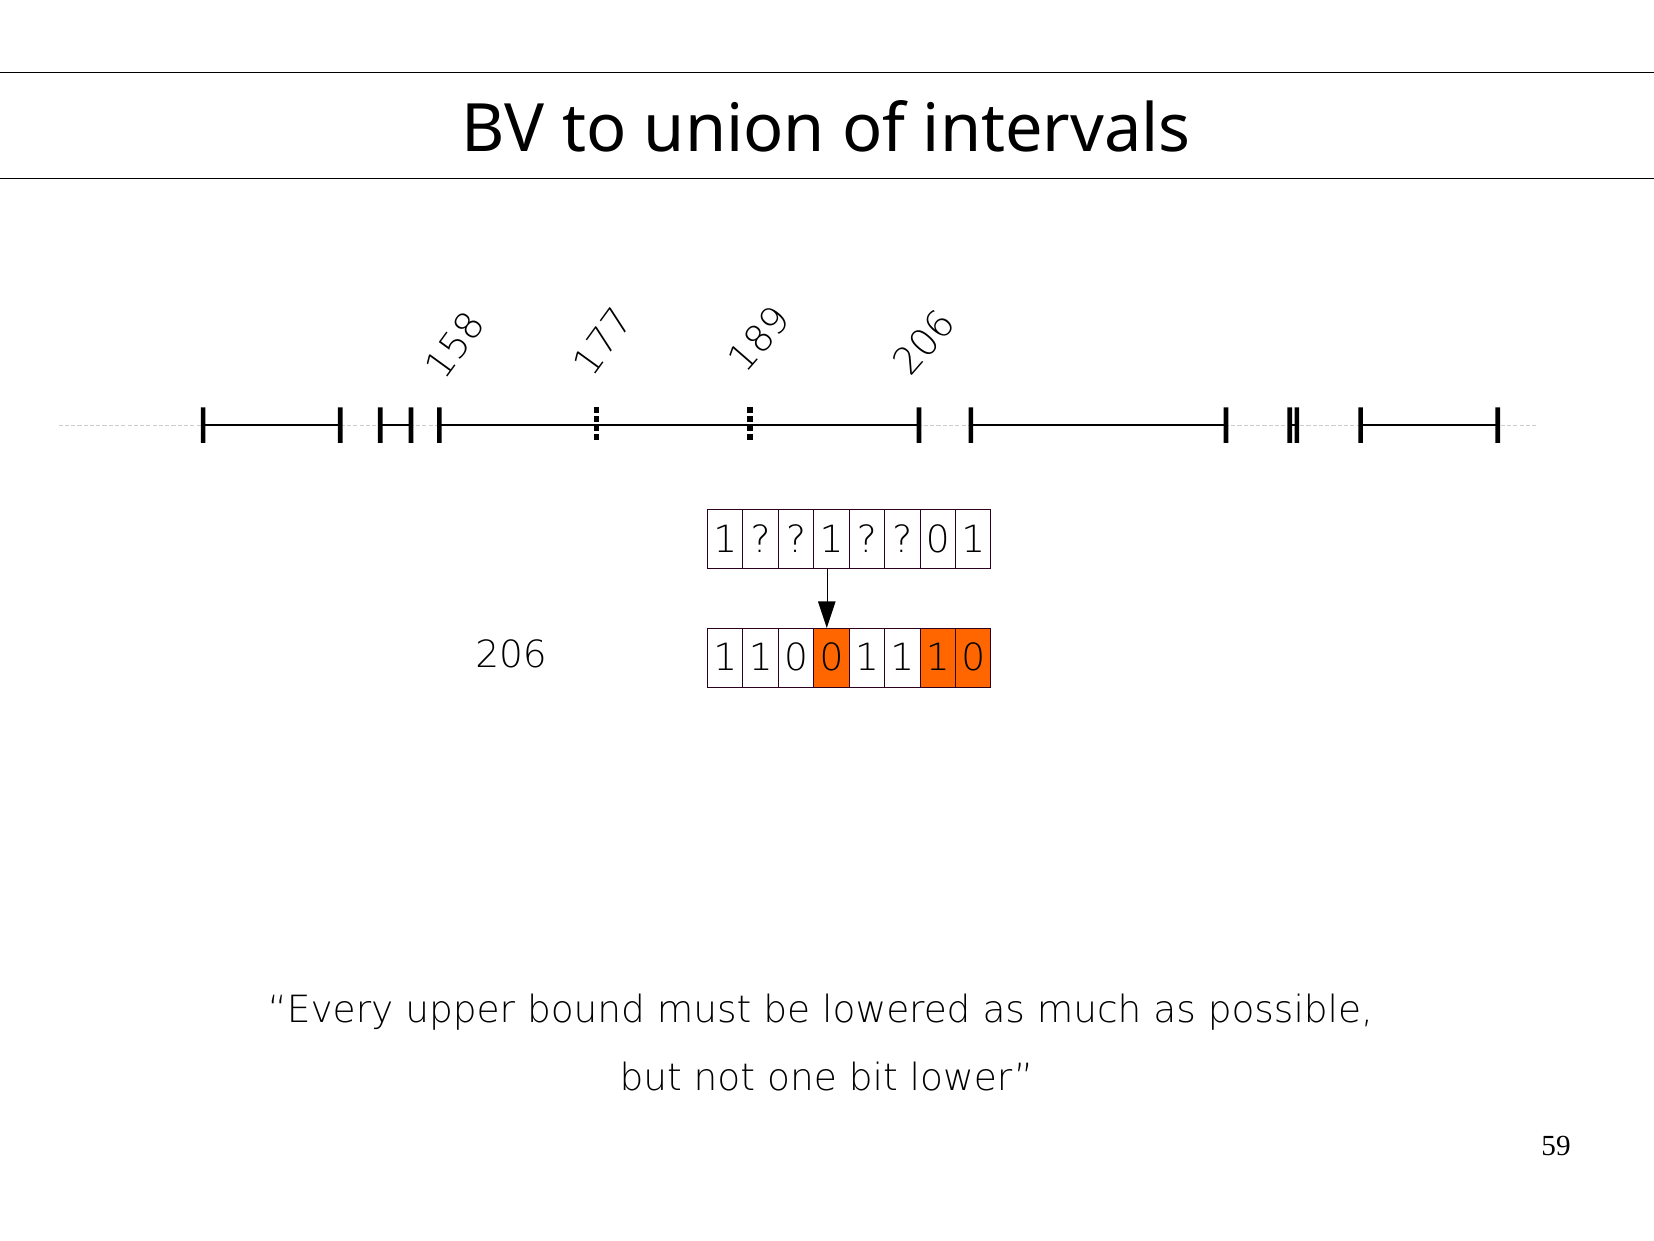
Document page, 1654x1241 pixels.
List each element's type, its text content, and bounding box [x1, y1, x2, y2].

text_box 158 [401, 287, 509, 404]
text_box 206 [869, 285, 980, 400]
text_box 1 [920, 628, 955, 688]
text_box 1 [707, 509, 742, 569]
text_box 189 [704, 281, 815, 397]
text_box 0 [778, 628, 813, 688]
text_box 1 [813, 509, 849, 569]
text_box ? [884, 509, 920, 569]
text_box 1 [884, 628, 920, 688]
text_box 0 [955, 628, 991, 688]
text_box ? [778, 509, 813, 569]
text_box BV to union of intervals [0, 72, 1654, 166]
text_box 177 [549, 283, 657, 400]
text_box 1 [955, 509, 991, 569]
text_box 0 [920, 509, 955, 569]
text_box 0 [813, 628, 849, 688]
text_box 1 [742, 628, 778, 688]
text_box 1 [849, 628, 884, 688]
text_box “Every upper bound must be lowered as much as possible, but not one bit lower” [148, 980, 1506, 1108]
text_box ? [849, 509, 884, 569]
text_box ? [742, 509, 778, 569]
text_box 1 [707, 628, 742, 688]
text_box 206 [460, 625, 562, 685]
